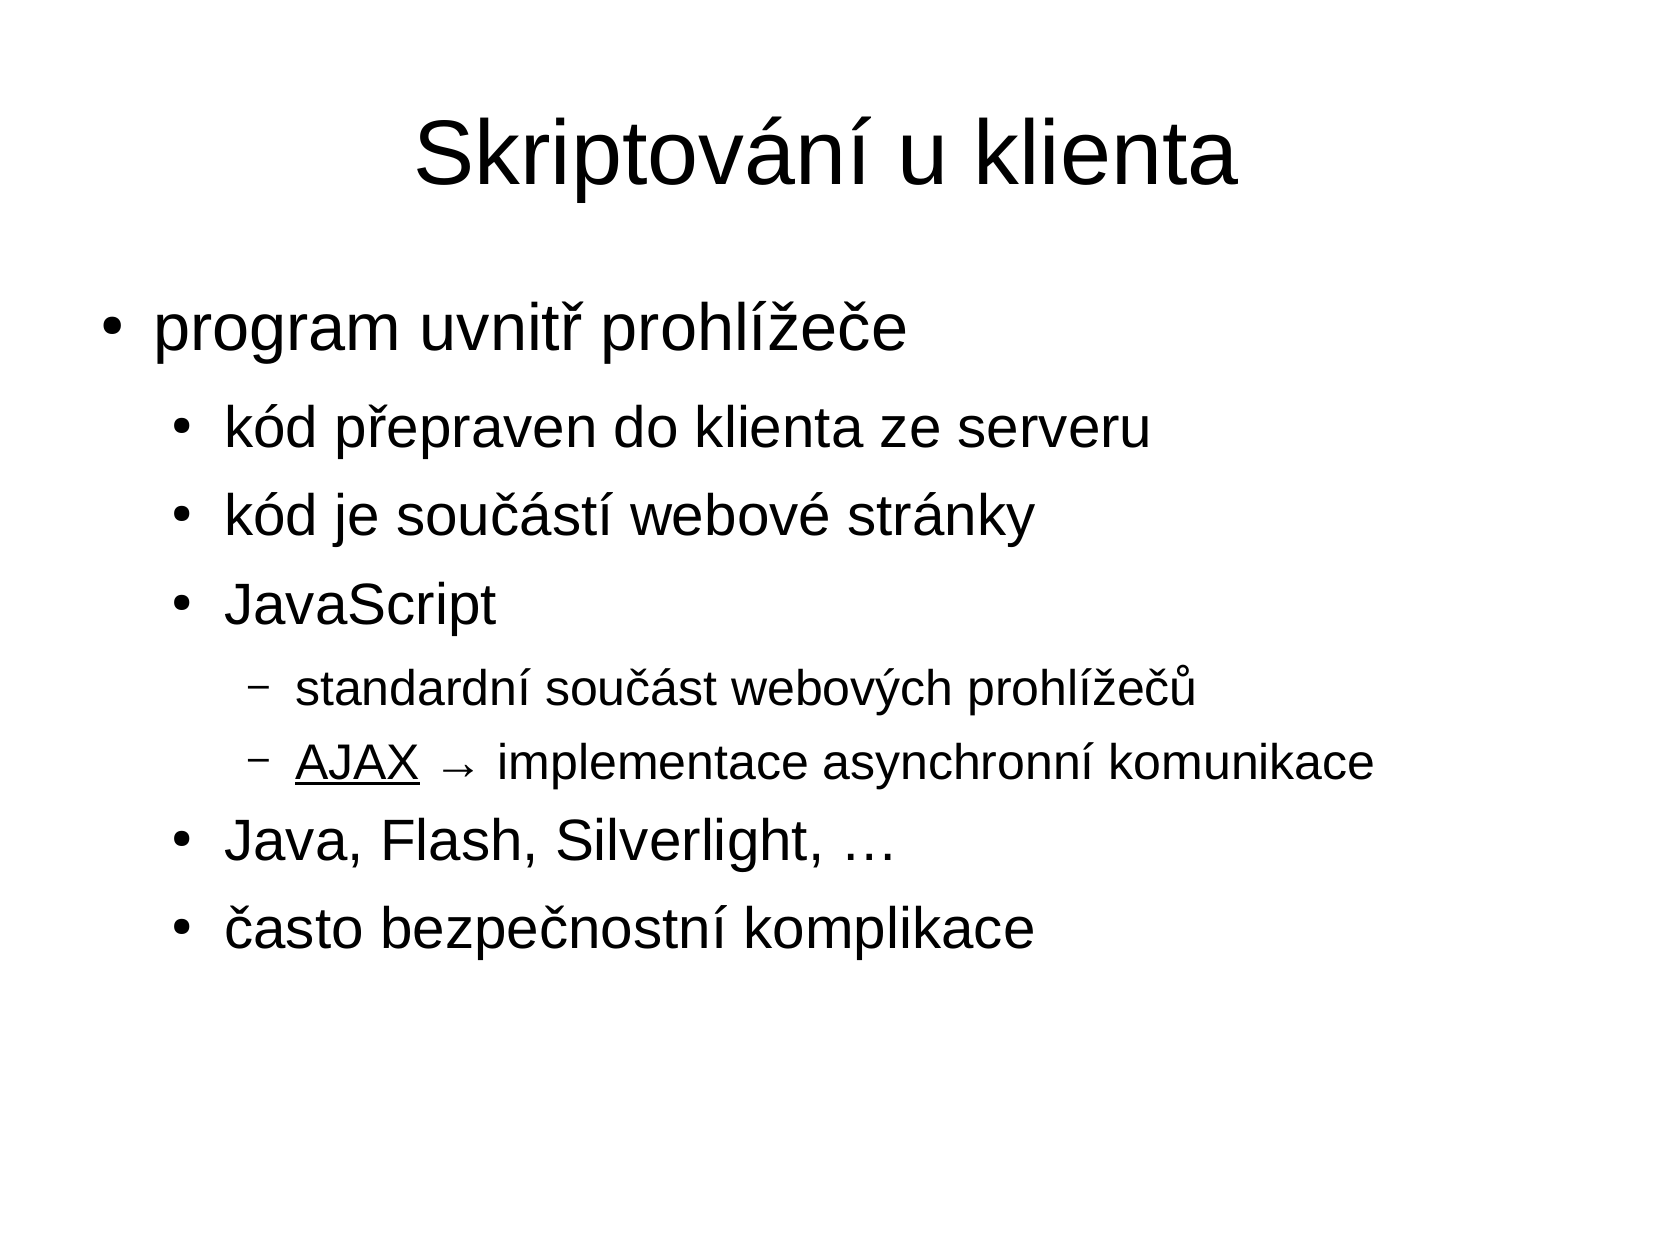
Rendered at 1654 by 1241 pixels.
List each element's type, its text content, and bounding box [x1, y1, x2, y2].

title Skriptování u klienta [82, 49, 1571, 257]
list program uvnitř prohlížeče kód přepraven do klienta ze serveru kód je součástí webové stránky JavaScript standardní součást webových prohlížečů AJAX → implementace asynchronní komunikace Java, Flash, Silverlight, … často bezpečnostní komplikace [82, 290, 1571, 1109]
